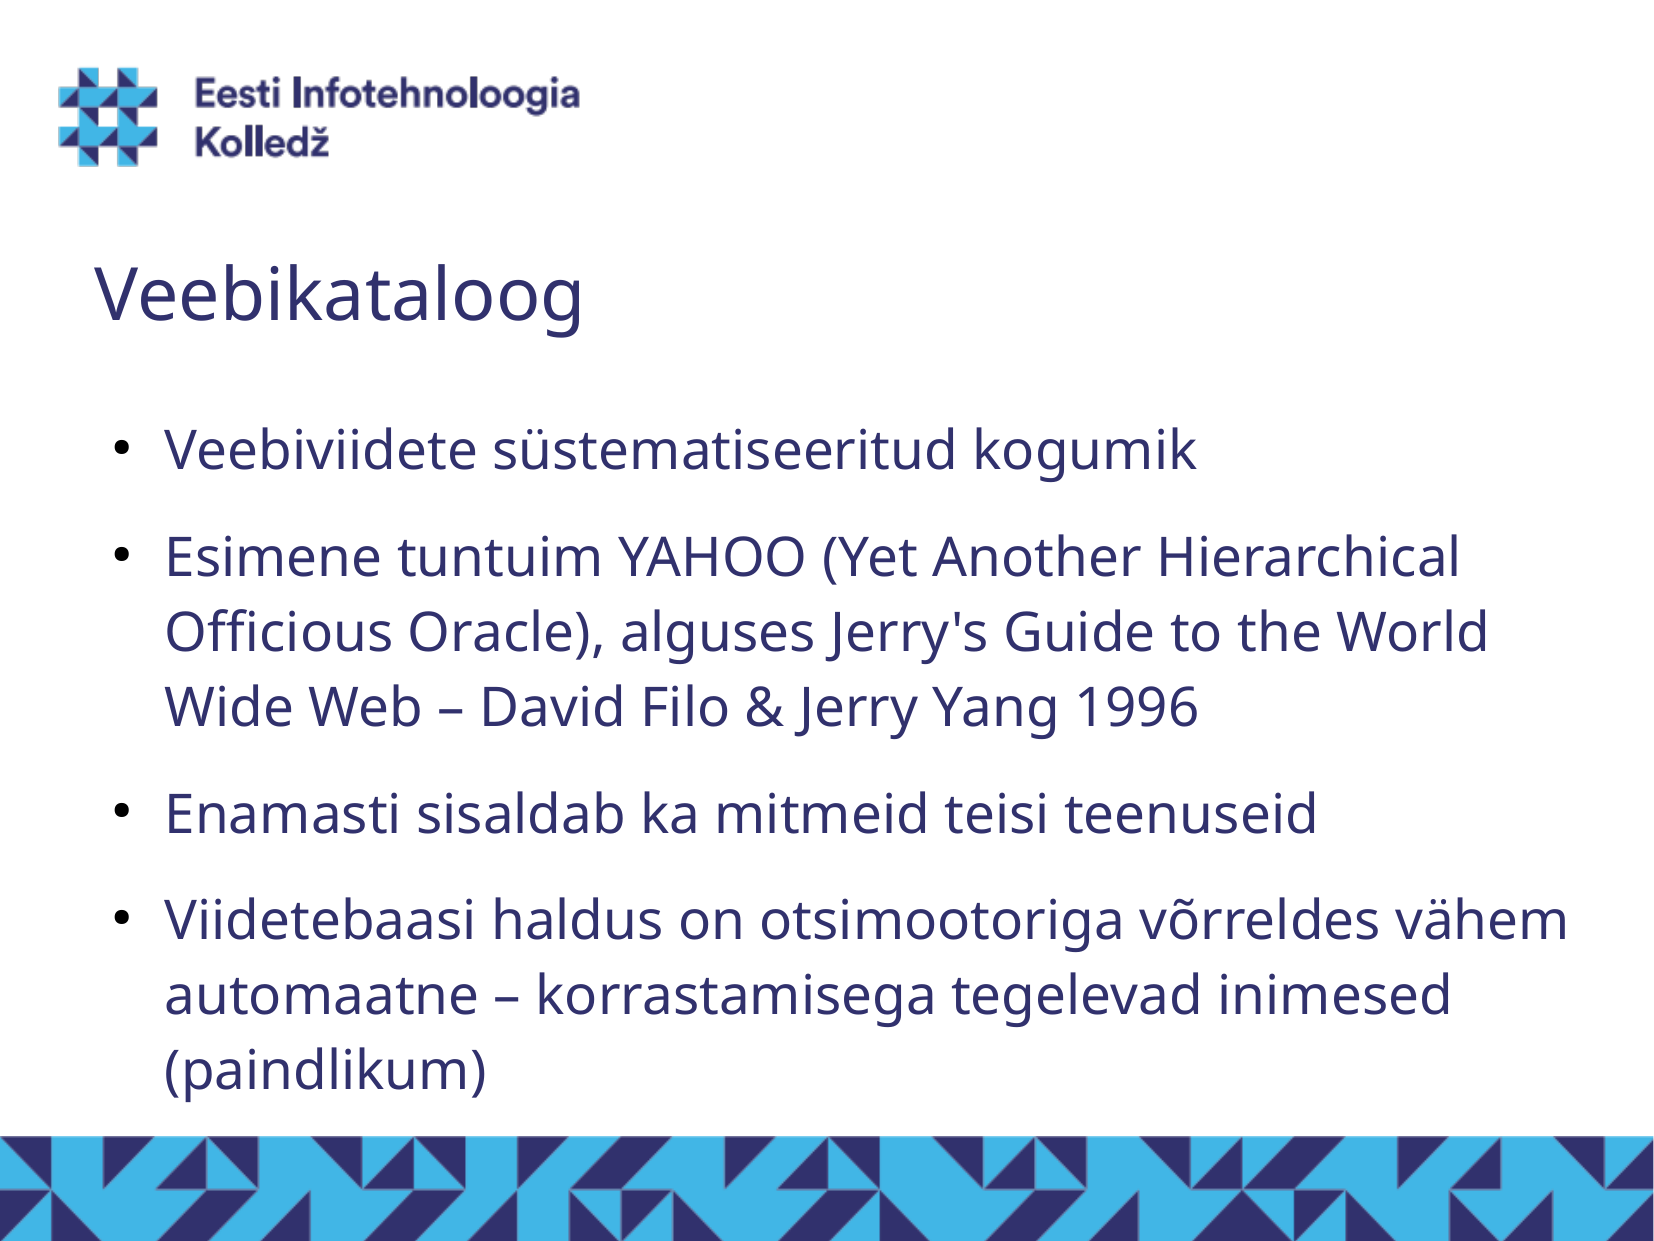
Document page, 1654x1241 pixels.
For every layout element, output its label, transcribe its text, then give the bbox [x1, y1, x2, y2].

list Veebiviidete süstematiseeritud kogumik Esimene tuntuim YAHOO (Yet Another Hierarchical Officious Oracle), alguses Jerry's Guide to the World Wide Web – David Filo & Jerry Yang 1996 Enamasti sisaldab ka mitmeid teisi teenuseid Viidetebaasi haldus on otsimootoriga võrreldes vähem automaatne – korrastamisega tegelevad inimesed (paindlikum) [94, 411, 1607, 1111]
title Veebikataloog [94, 188, 1607, 396]
